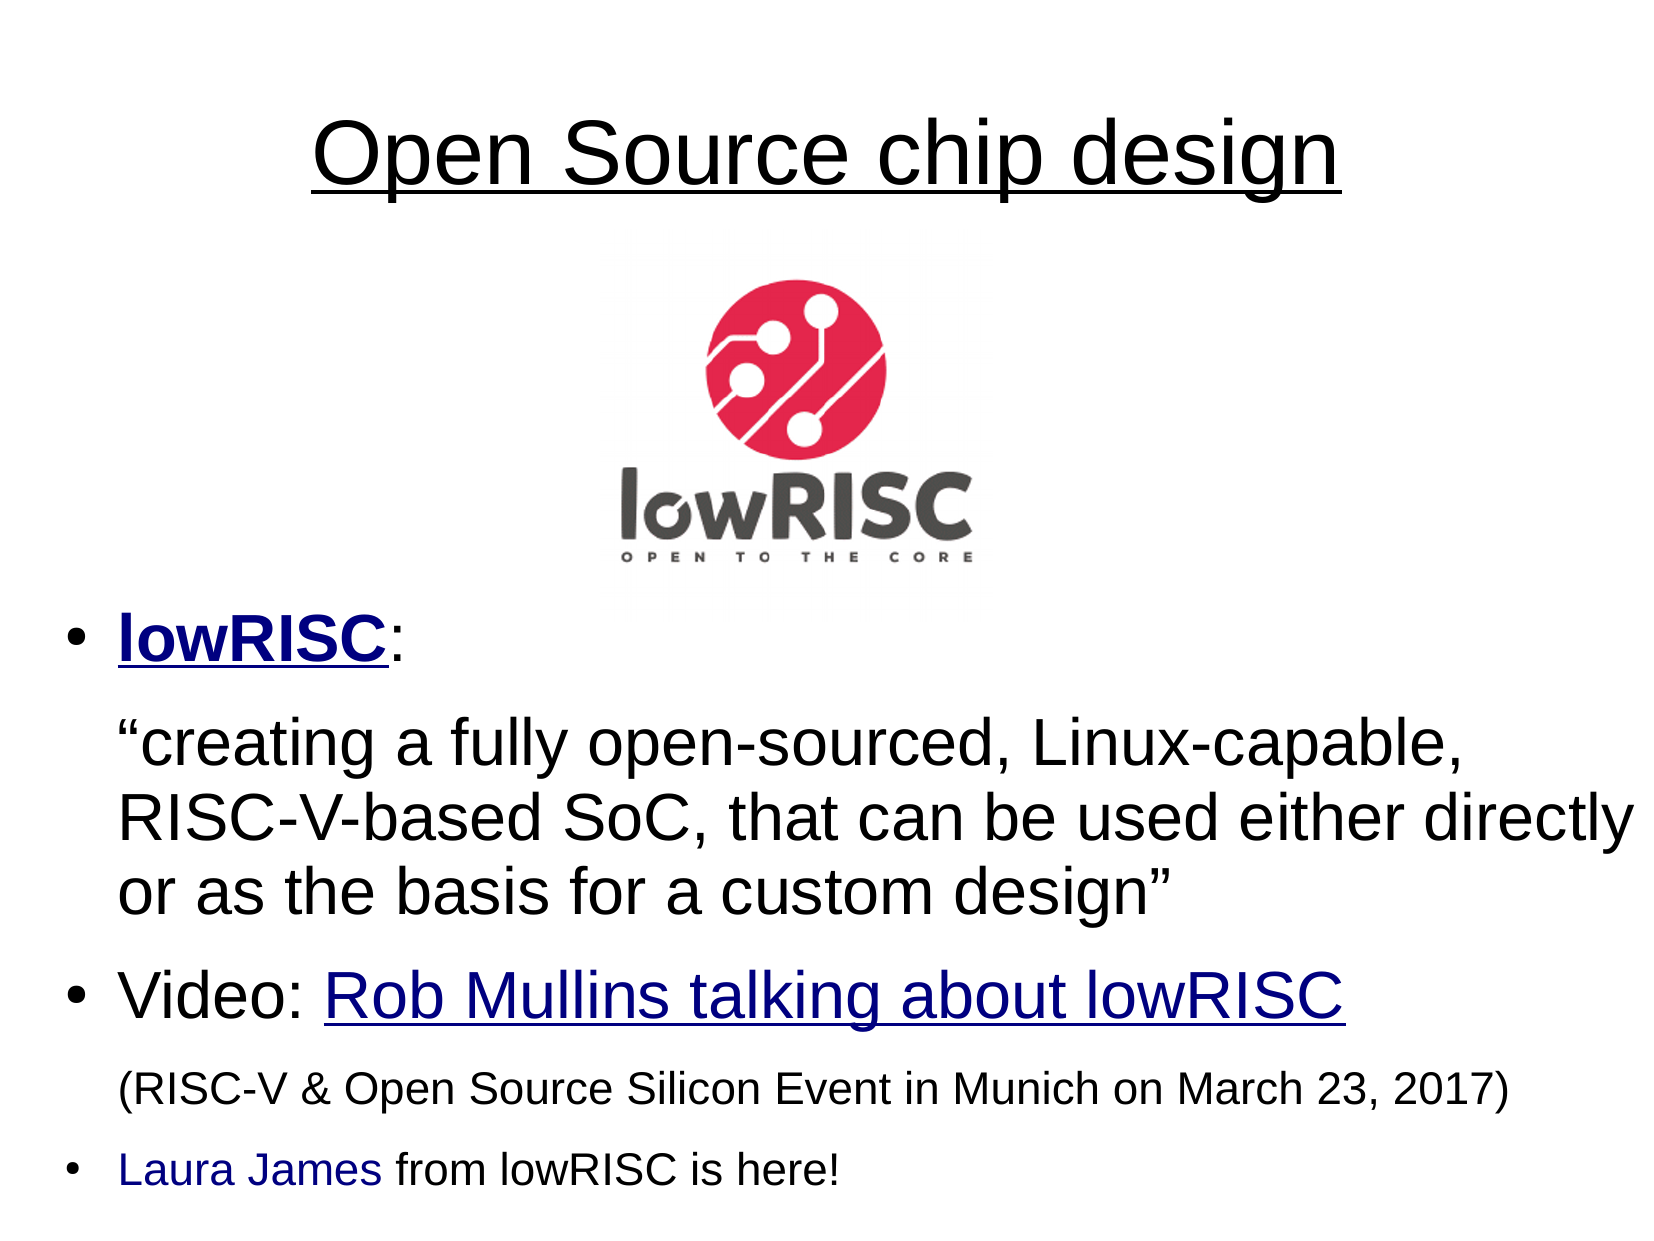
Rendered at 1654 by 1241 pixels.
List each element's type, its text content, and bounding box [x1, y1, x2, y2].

list lowRISC: “creating a fully open-sourced, Linux-capable, RISC-V-based SoC, that can be used either directly or as the basis for a custom design” Video: Rob Mullins talking about lowRISC (RISC-V & Open Source Silicon Event in Munich on March 23, 2017) Laura James from lowRISC is here! [45, 600, 1639, 1241]
picture [600, 229, 993, 622]
title Open Source chip design [82, 49, 1571, 257]
